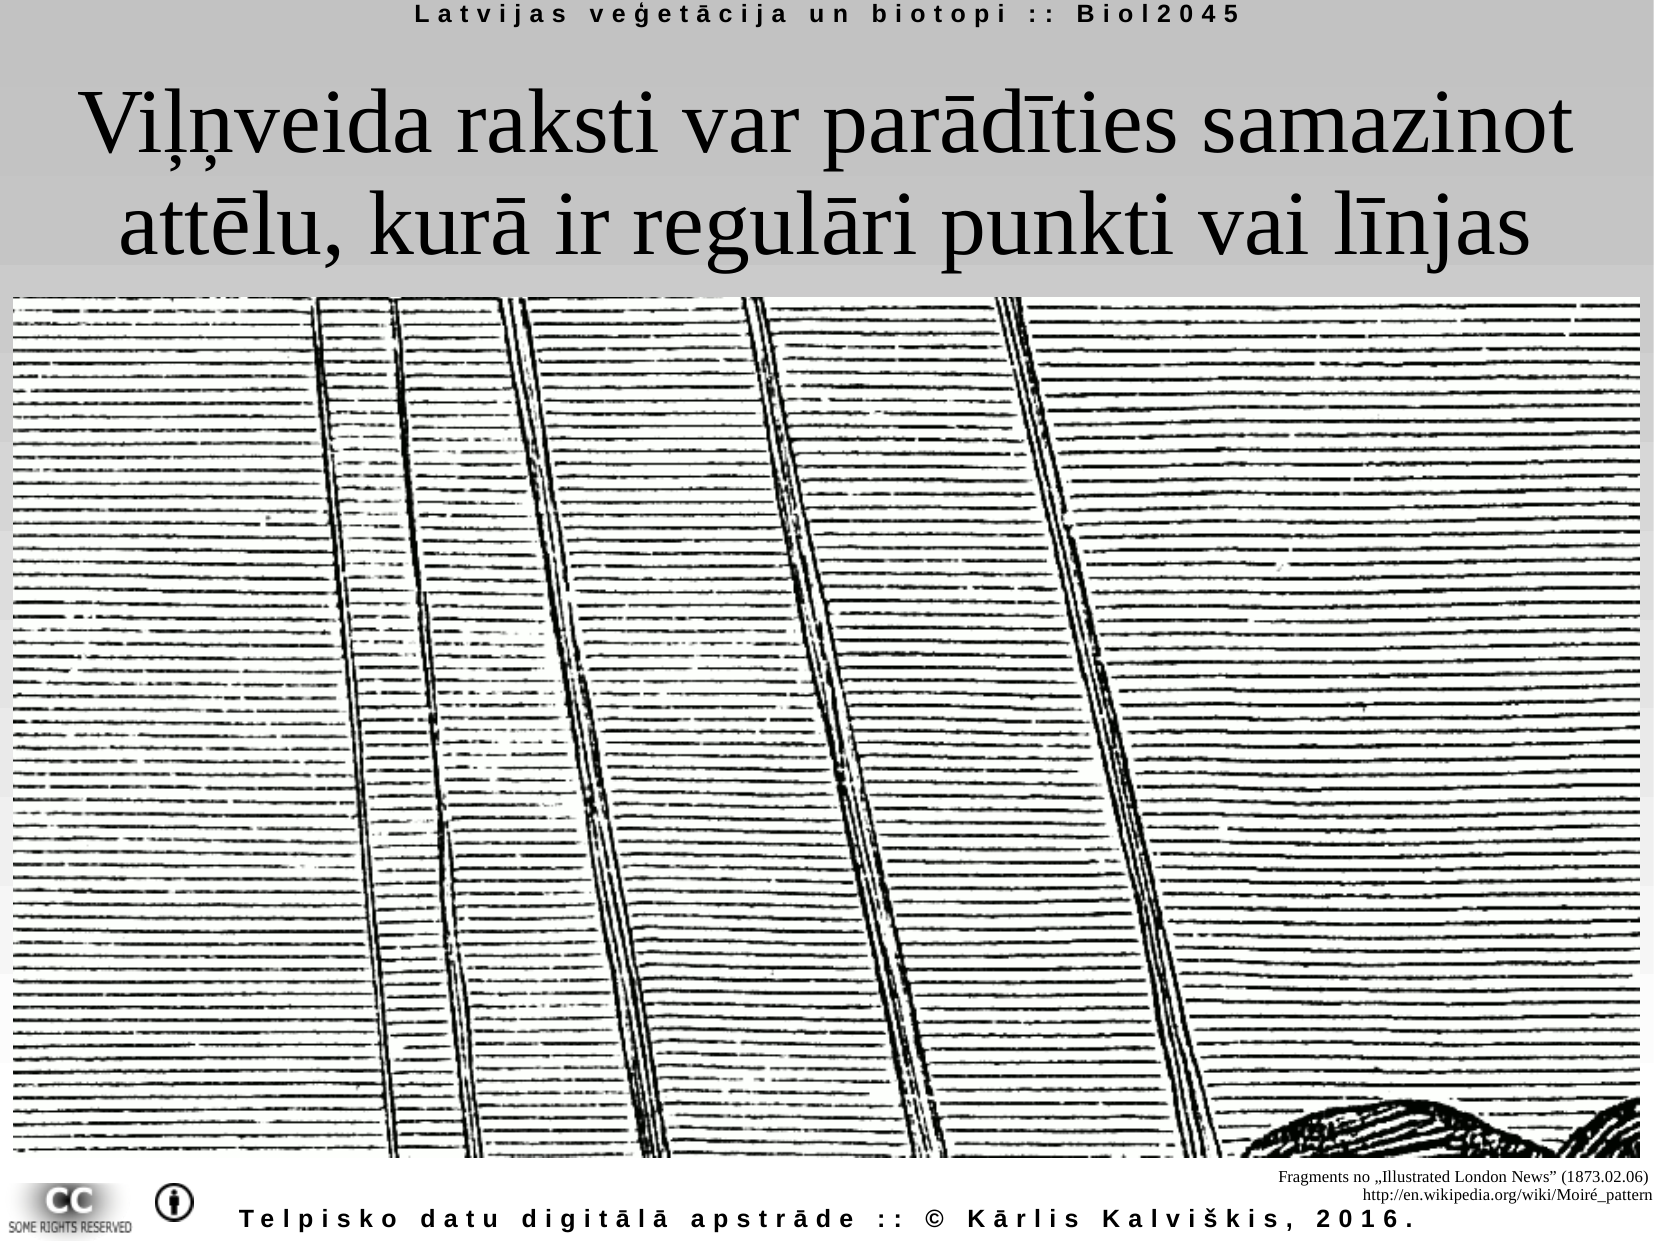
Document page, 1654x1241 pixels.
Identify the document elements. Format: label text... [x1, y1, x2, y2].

title Viļņveida raksti var parādīties samazinot attēlu, kurā ir regulāri punkti vai līnjas [29, 49, 1625, 296]
picture [0, 0, 1654, 1241]
text_box Fragments no „Illustrated London News” (1873.02.06) http://en.wikipedia.org/wiki/Moiré_pattern [1282, 1167, 1654, 1205]
